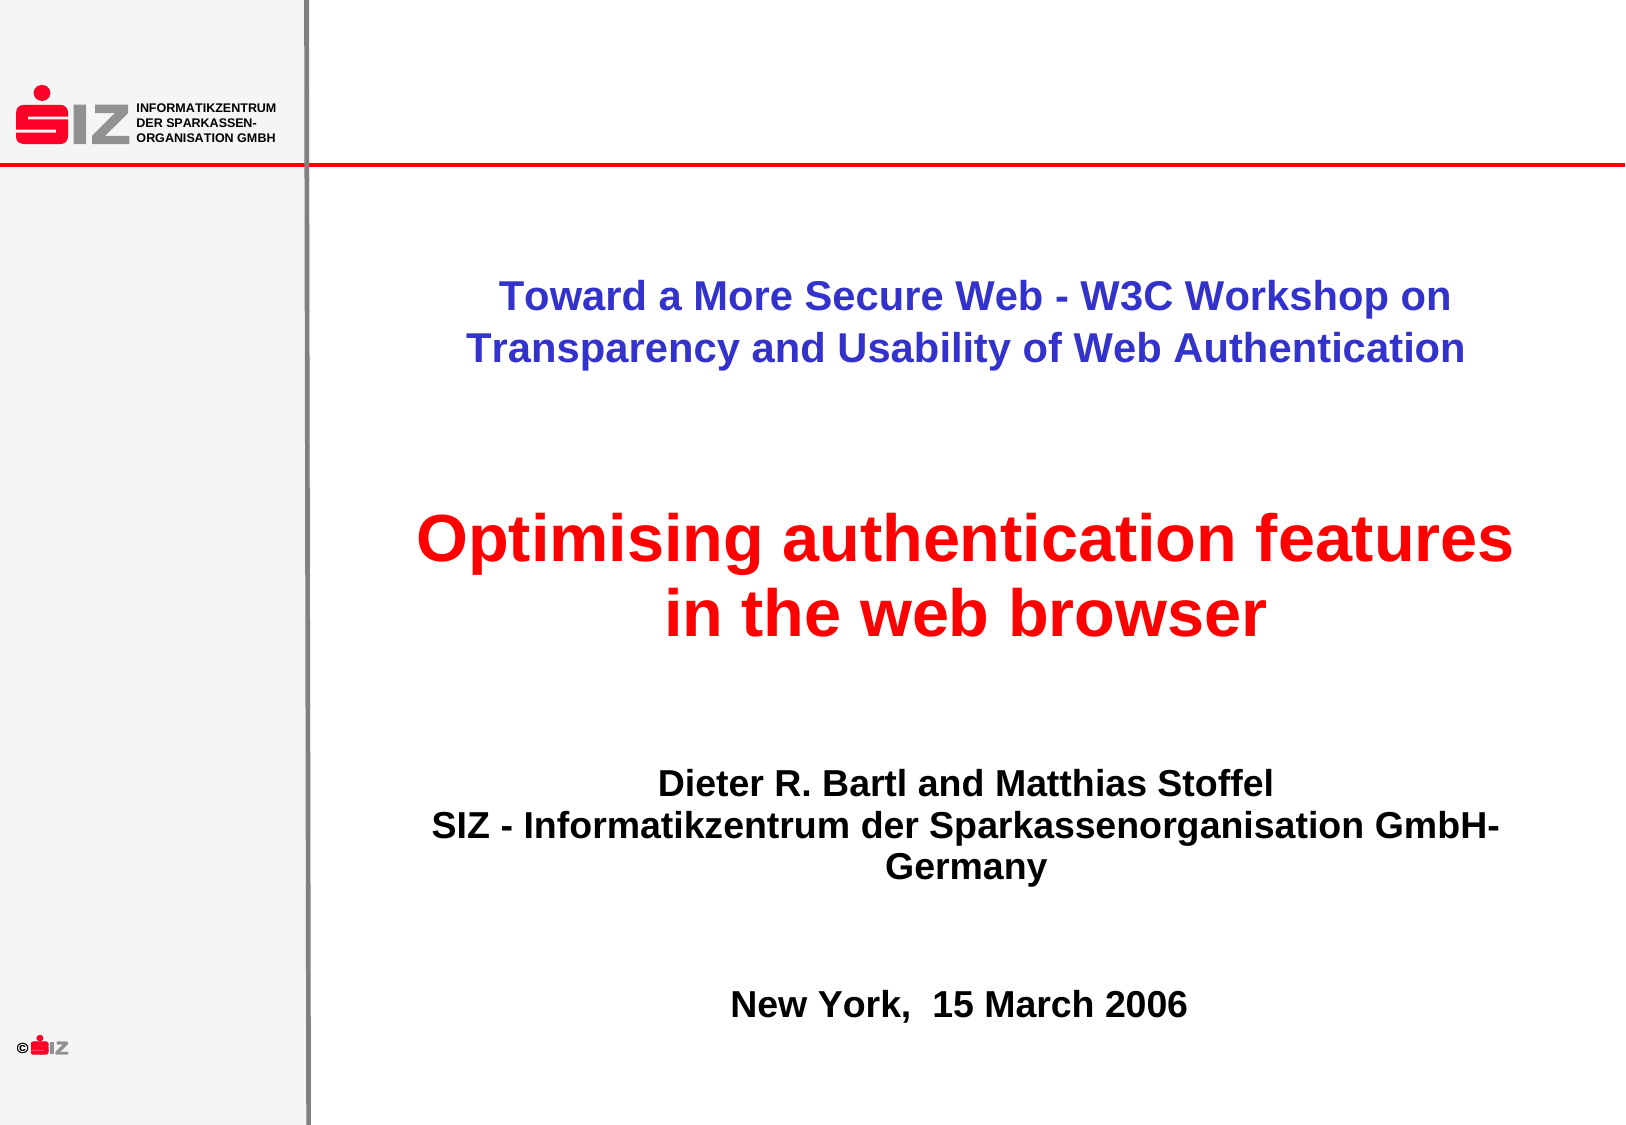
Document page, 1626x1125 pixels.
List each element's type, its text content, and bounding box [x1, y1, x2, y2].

subtitle New York, 15 March 2006 [405, 950, 1503, 1026]
title Toward a More Secure Web - W3C Workshop on Transparency and Usability of Web Authentication Optimising authentication features in the web browser Dieter R. Bartl and Matthias Stoffel SIZ - Informatikzentrum der Sparkassenorganisation GmbH- Germany [338, 226, 1582, 912]
